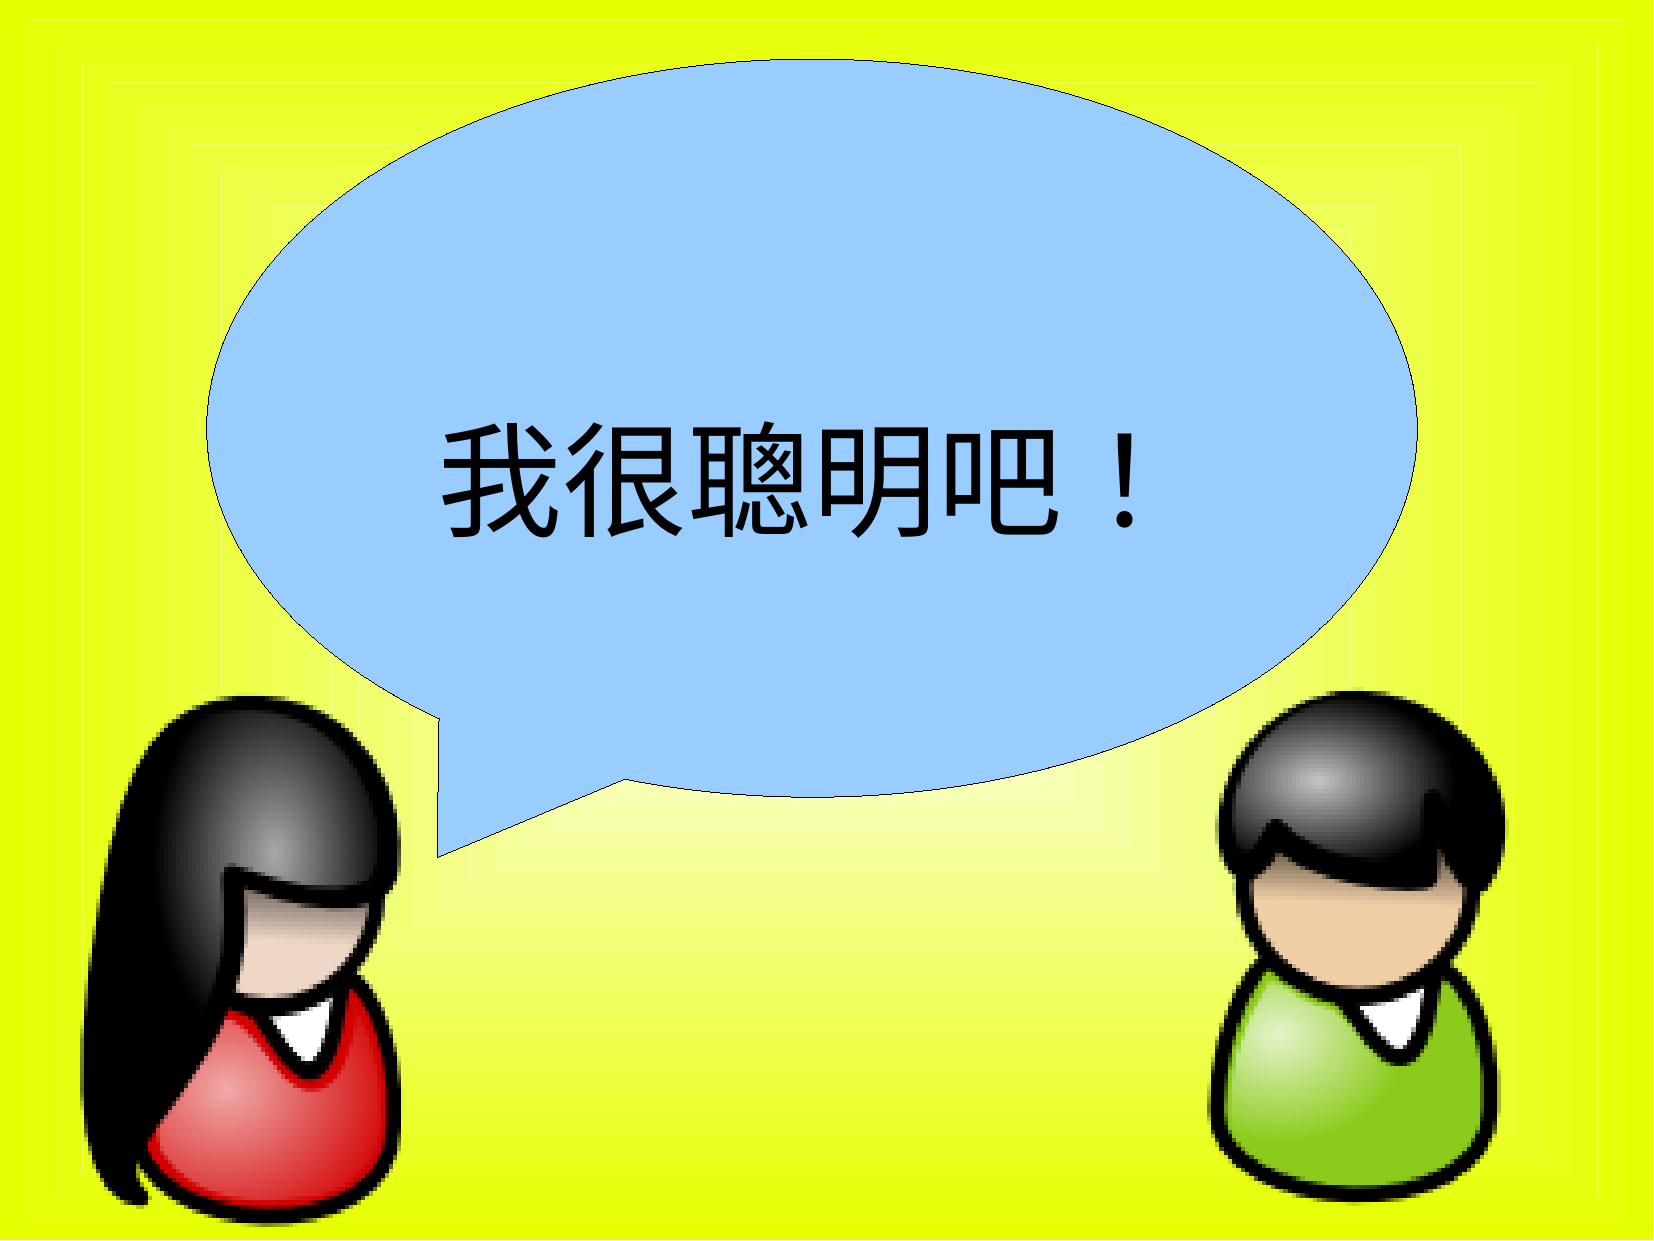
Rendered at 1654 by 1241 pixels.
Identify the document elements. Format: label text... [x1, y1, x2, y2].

text_box 我很聰明吧！ [206, 59, 1418, 858]
picture [1092, 679, 1625, 1211]
picture [0, 679, 502, 1241]
